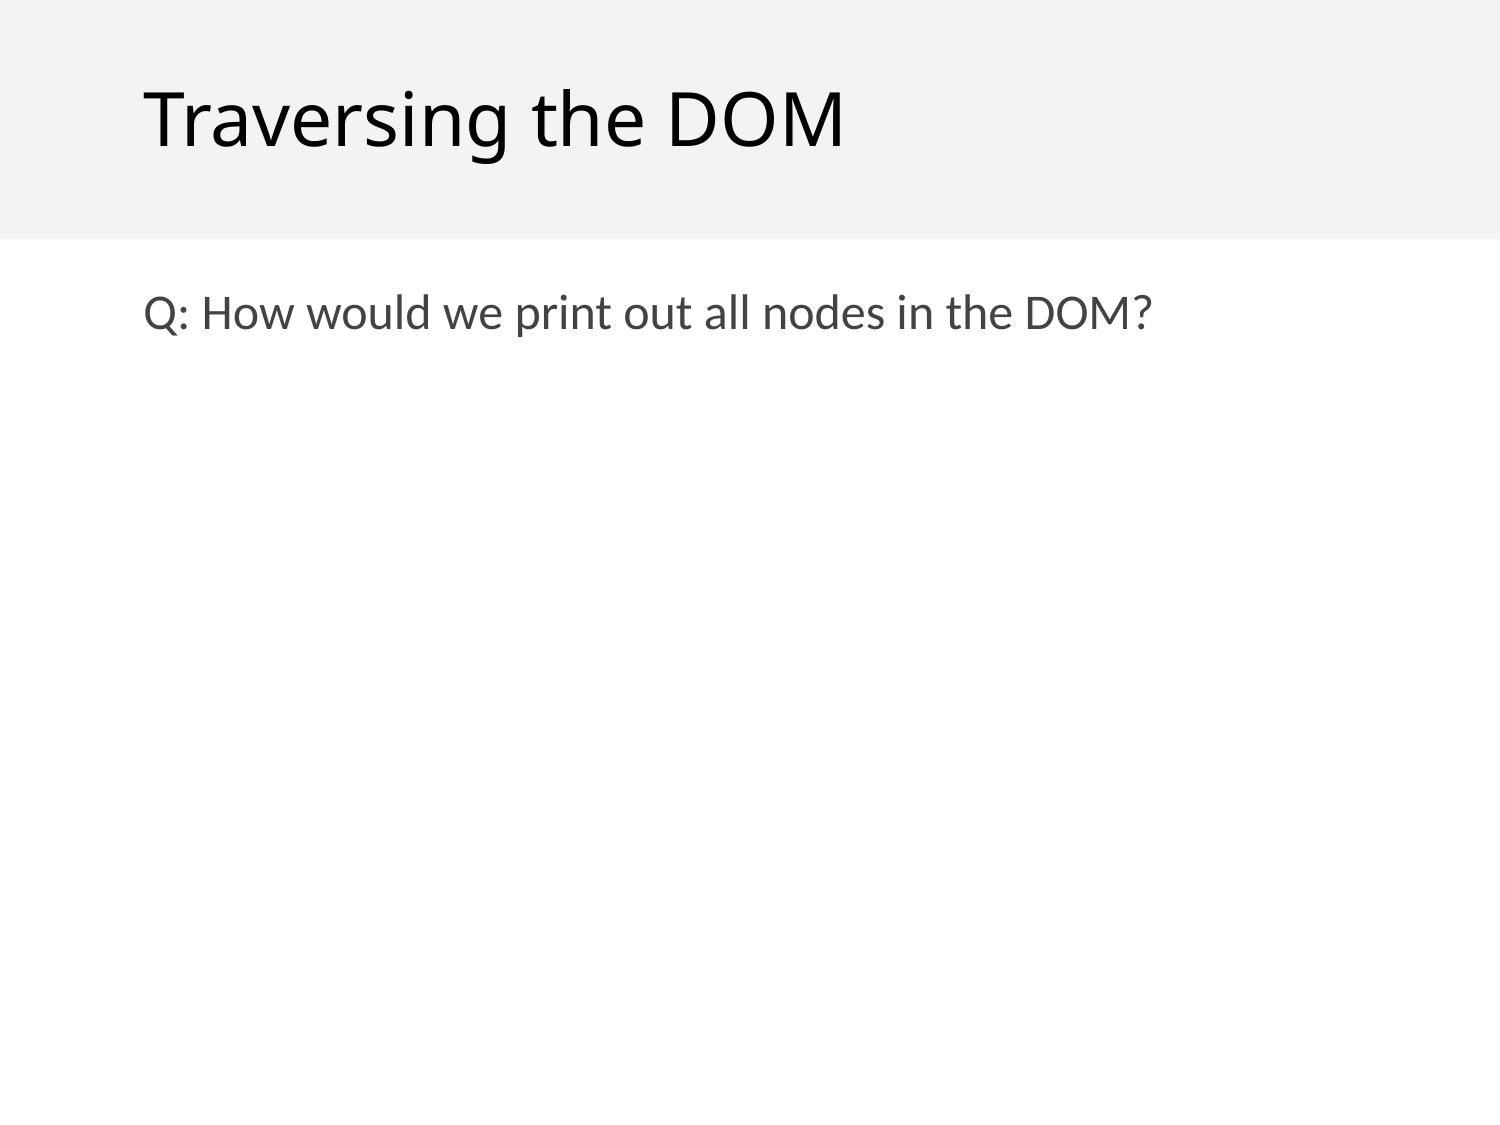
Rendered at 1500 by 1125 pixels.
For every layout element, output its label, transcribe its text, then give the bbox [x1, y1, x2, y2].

list Q: How would we print out all nodes in the DOM? [128, 255, 1372, 1004]
title Traversing the DOM [128, 56, 1372, 183]
